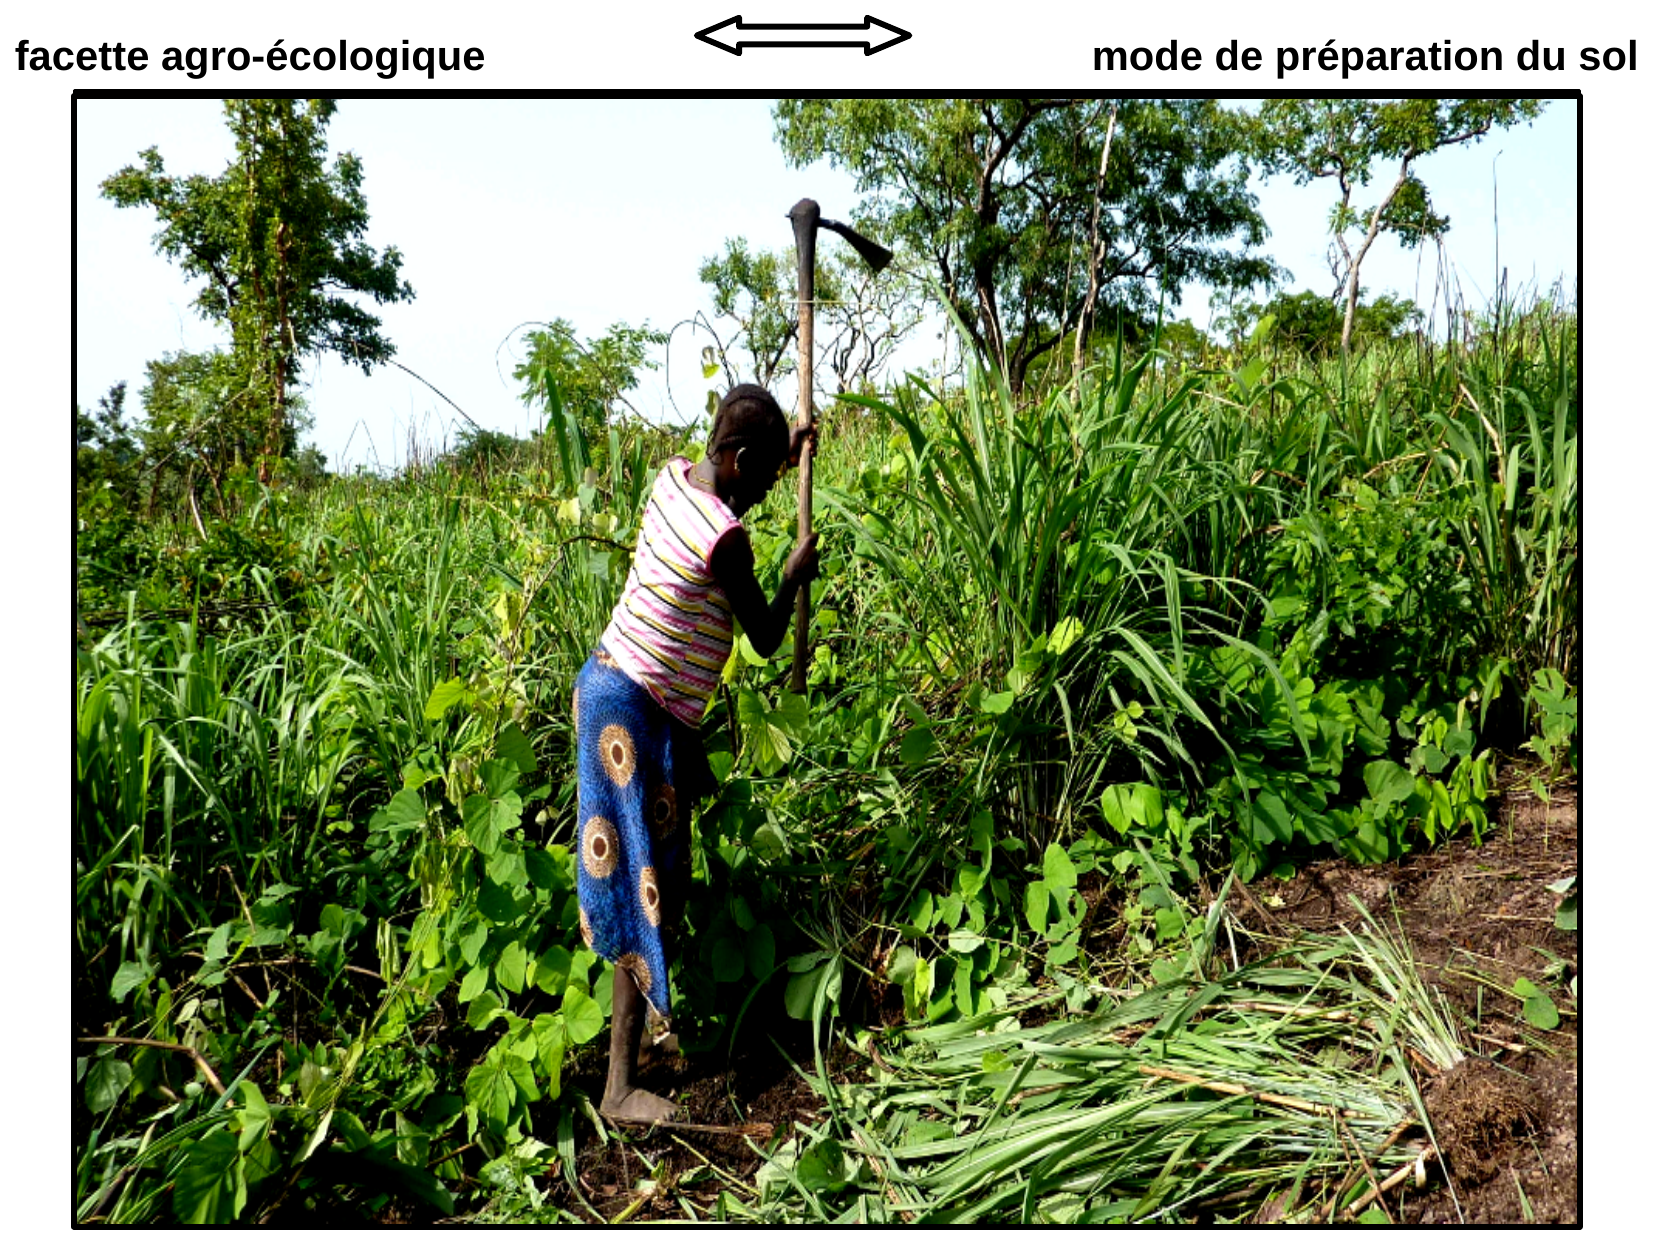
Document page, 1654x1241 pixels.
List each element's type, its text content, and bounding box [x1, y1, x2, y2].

picture [76, 98, 1577, 1224]
text_box mode de préparation du sol [1022, 1, 1654, 69]
text_box facette agro-écologique [0, 1, 615, 70]
